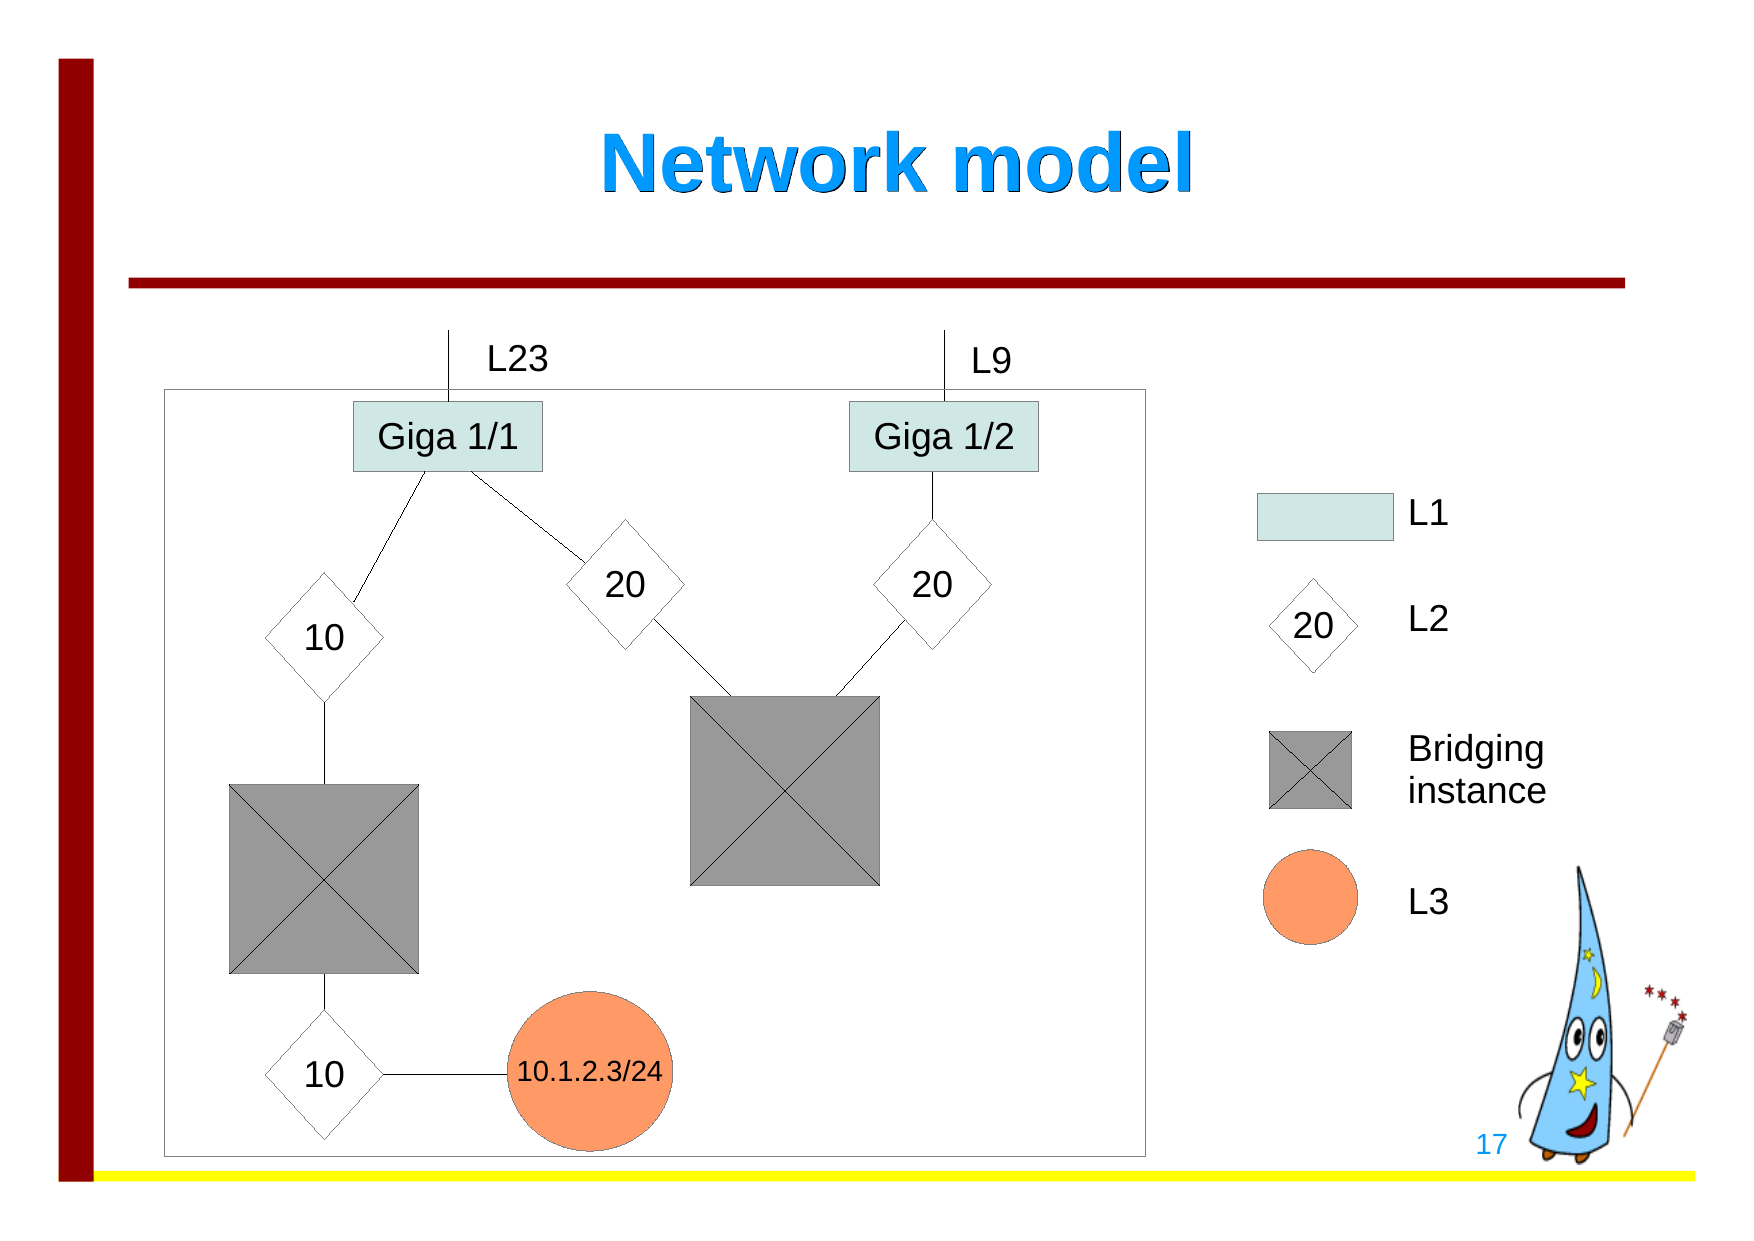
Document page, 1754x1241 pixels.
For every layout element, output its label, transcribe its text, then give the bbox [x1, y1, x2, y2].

text_box 10.1.2.3/24 [507, 991, 673, 1152]
text_box 10 [265, 1009, 384, 1140]
text_box [1269, 731, 1352, 809]
text_box [1257, 493, 1394, 541]
picture [1518, 865, 1687, 1165]
text_box L1 [1393, 483, 1465, 541]
text_box Giga 1/2 [849, 401, 1039, 472]
text_box L3 [1393, 873, 1476, 931]
text_box L23 [471, 330, 602, 387]
text_box Giga 1/1 [353, 401, 543, 472]
text_box Bridging instance [1393, 719, 1583, 819]
text_box 20 [566, 519, 685, 650]
text_box L9 [956, 332, 1028, 389]
text_box [690, 696, 880, 886]
text_box 10 [265, 572, 384, 702]
text_box [1263, 849, 1358, 945]
title Network model [152, 74, 1643, 252]
text_box [229, 784, 419, 974]
text_box 20 [873, 519, 992, 650]
text_box L2 [1393, 590, 1465, 647]
text_box 20 [1269, 578, 1358, 673]
